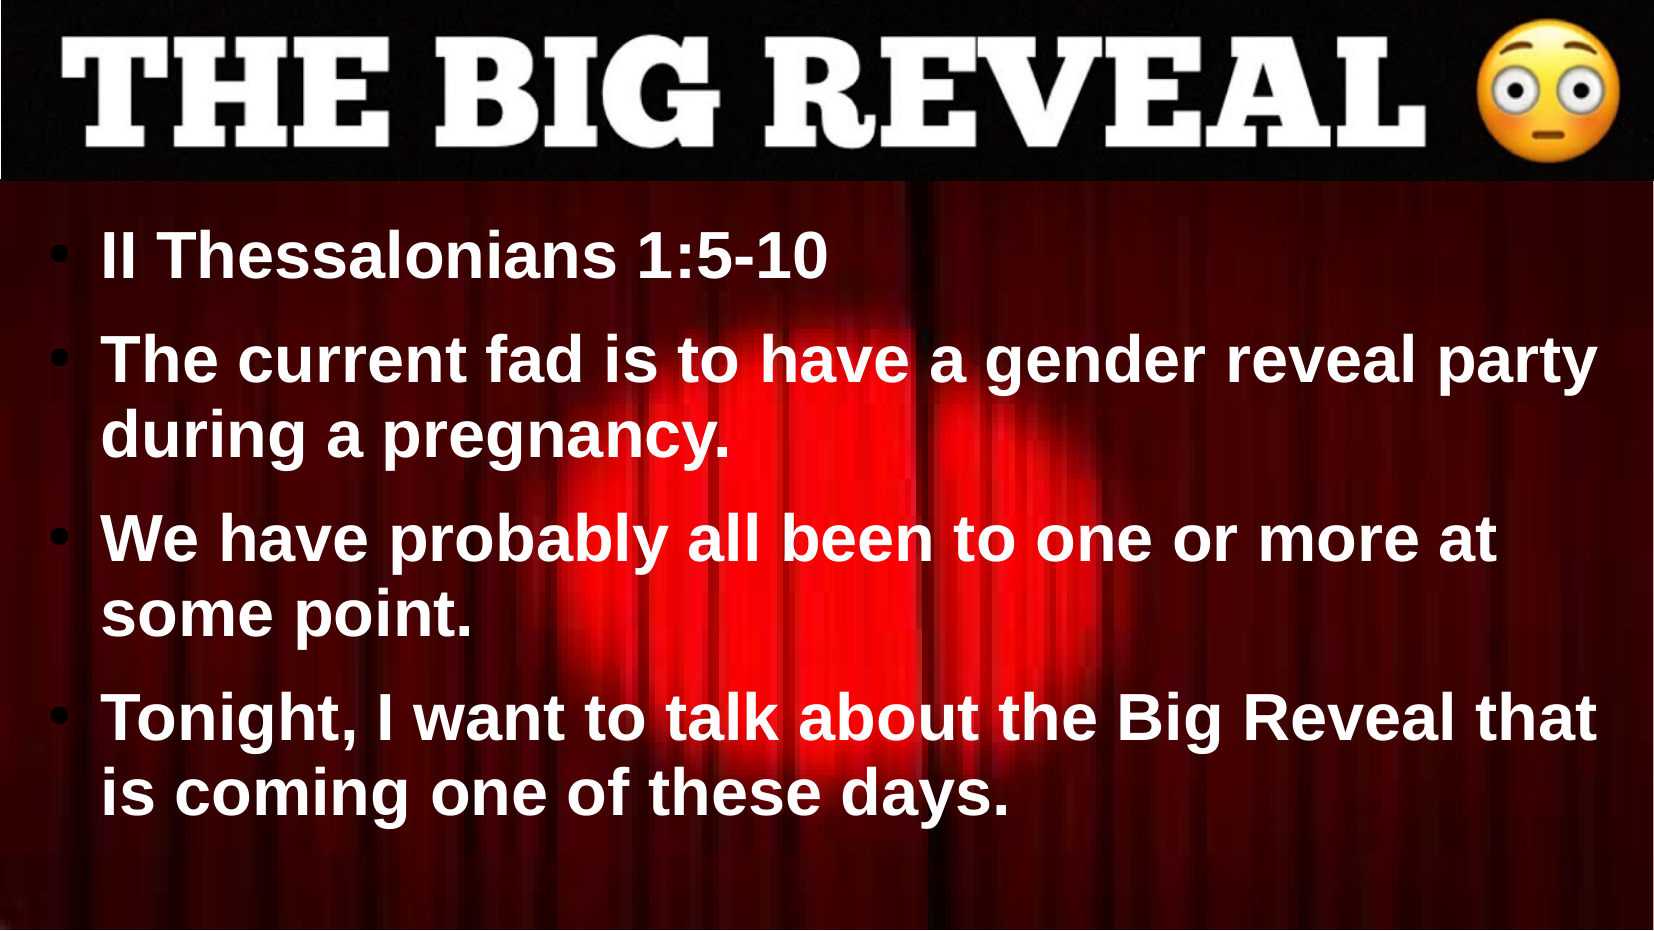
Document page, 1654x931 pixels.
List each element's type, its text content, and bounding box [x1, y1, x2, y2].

list II Thessalonians 1:5-10 The current fad is to have a gender reveal party during a pregnancy. We have probably all been to one or more at some point. Tonight, I want to talk about the Big Reveal that is coming one of these days. [30, 217, 1606, 886]
picture [0, 0, 1654, 930]
